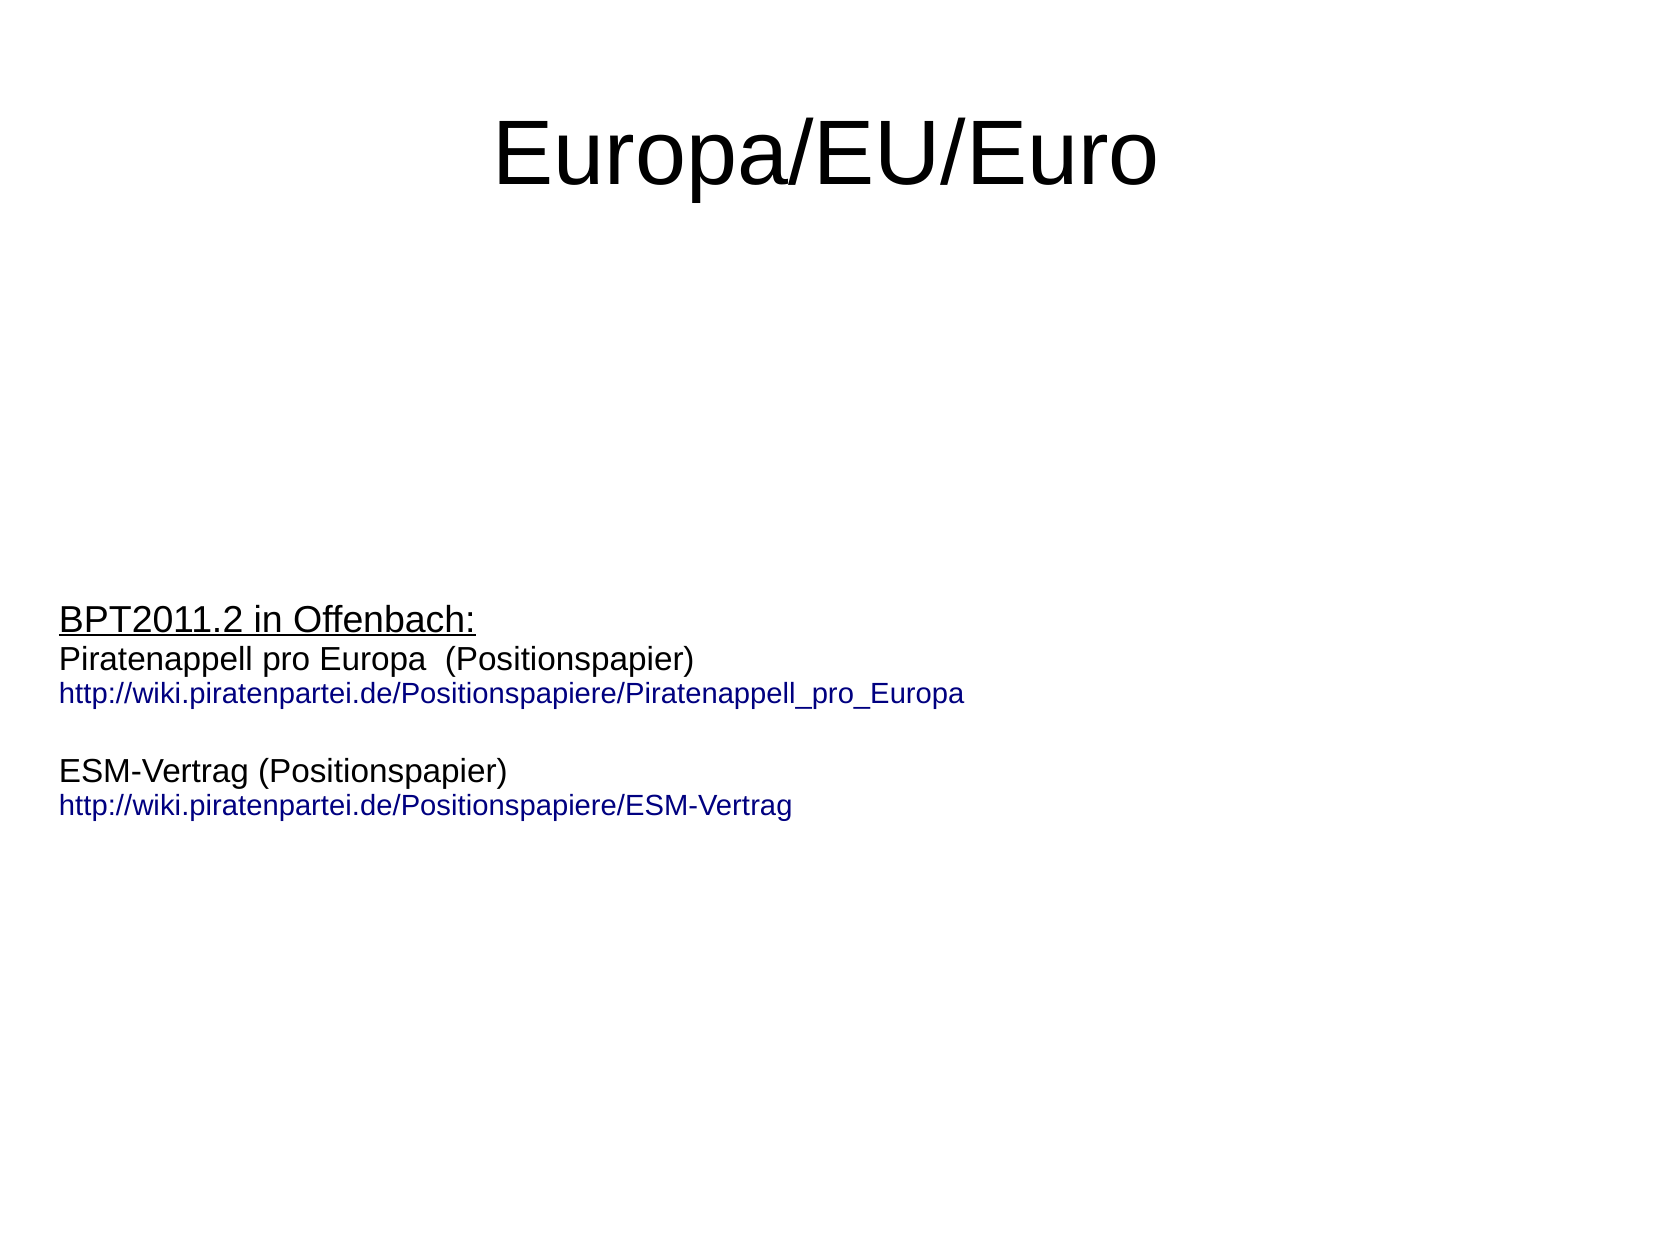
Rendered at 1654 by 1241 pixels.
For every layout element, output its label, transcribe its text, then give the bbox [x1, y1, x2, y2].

subtitle BPT2011.2 in Offenbach: Piratenappell pro Europa (Positionspapier) http://wiki.piratenpartei.de/Positionspapiere/Piratenappell_pro_Europa ESM-Vertrag (Positionspapier) http://wiki.piratenpartei.de/Positionspapiere/ESM-Vertrag [59, 330, 1642, 1123]
title Europa/EU/Euro [82, 49, 1571, 257]
